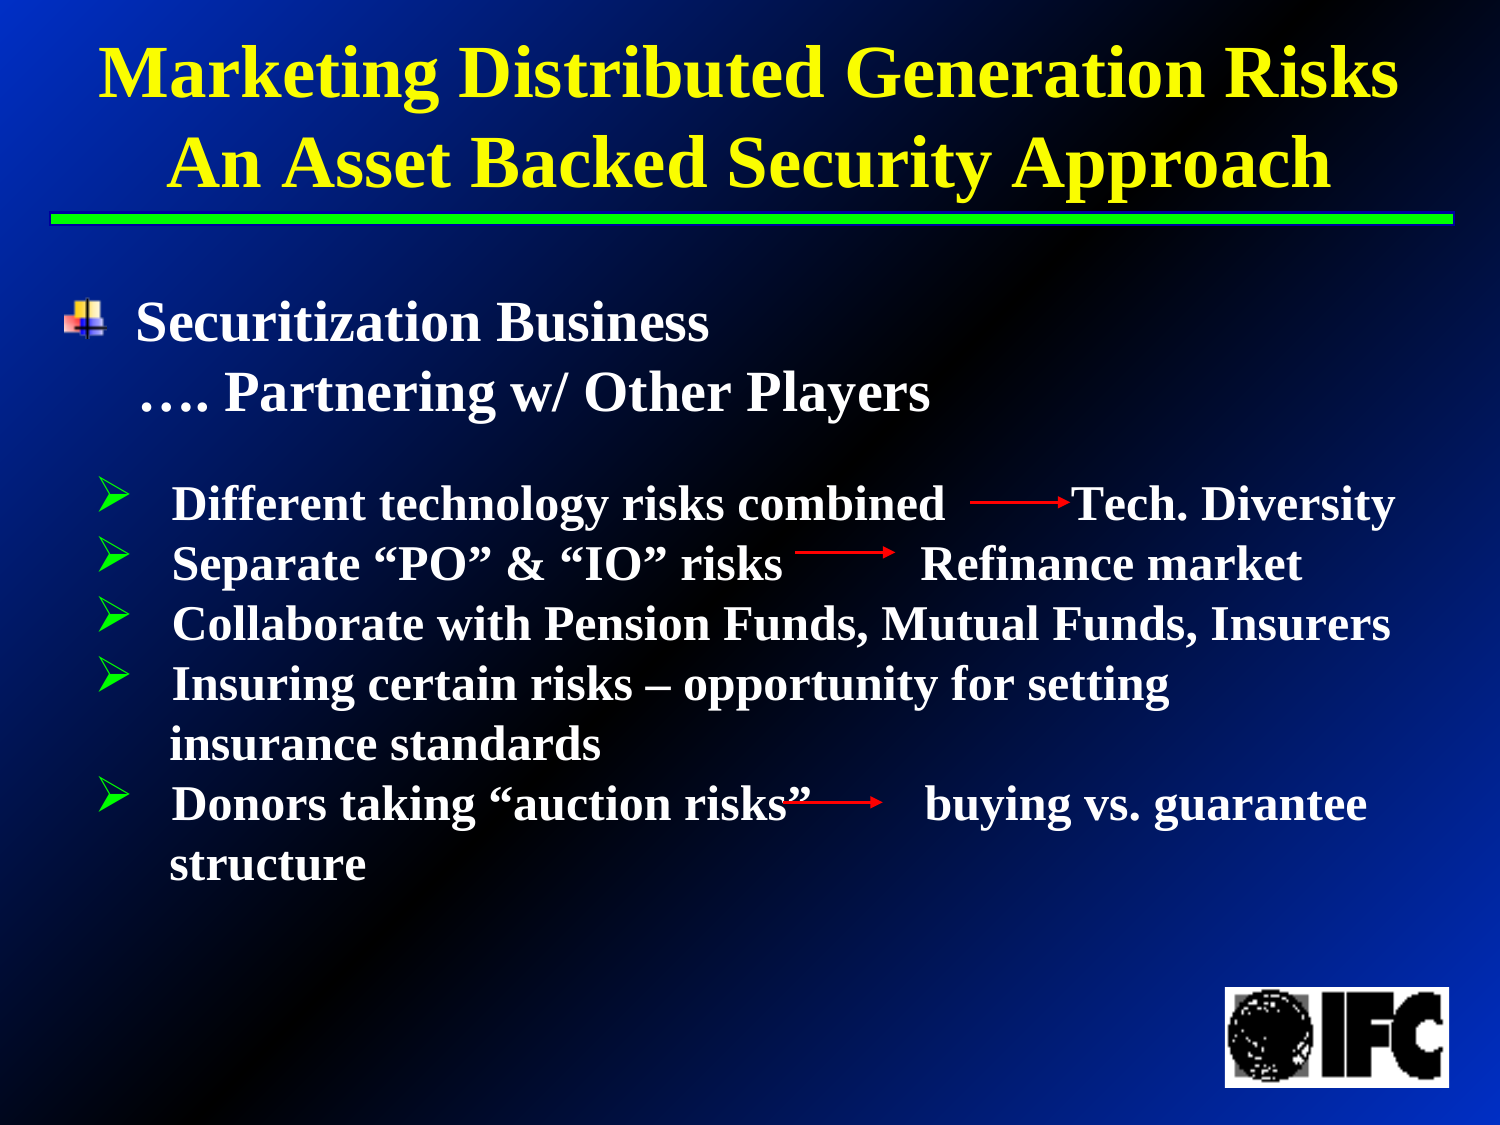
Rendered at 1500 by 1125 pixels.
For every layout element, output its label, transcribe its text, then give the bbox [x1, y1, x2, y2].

text_box Different technology risks combined Tech. Diversity Separate “PO” & “IO” risks Refinance market Collaborate with Pension Funds, Mutual Funds, Insurers Insuring certain risks – opportunity for setting insurance standards Donors taking “auction risks” buying vs. guarantee structure [79, 462, 1421, 898]
text_box [49, 212, 1455, 225]
text_box Marketing Distributed Generation Risks An Asset Backed Security Approach [18, 50, 1482, 175]
picture [64, 296, 107, 339]
text_box Securitization Business …. Partnering w/ Other Players [50, 274, 1451, 431]
